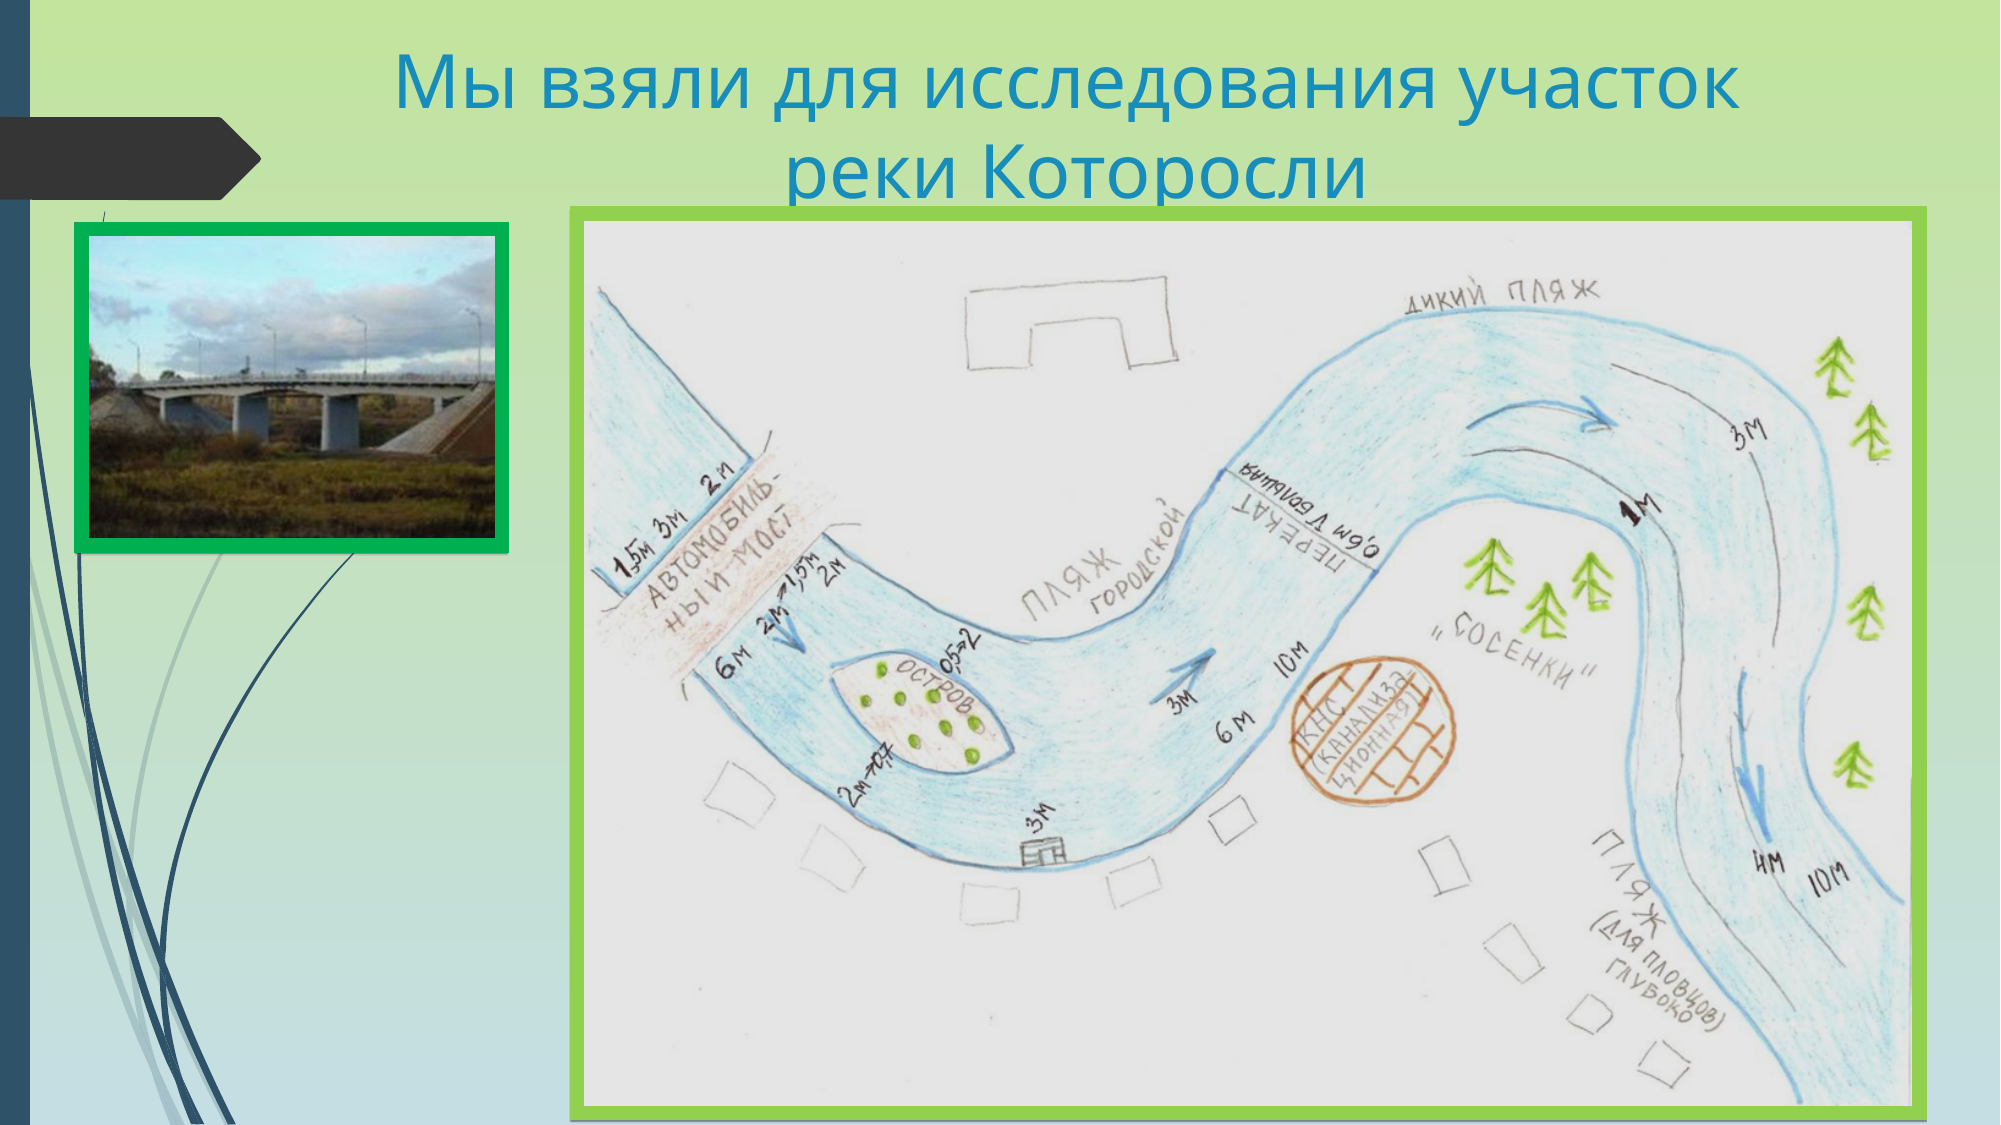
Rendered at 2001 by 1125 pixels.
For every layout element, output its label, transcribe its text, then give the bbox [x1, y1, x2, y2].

title Мы взяли для исследования участок реки Которосли [219, 26, 1936, 237]
picture [584, 220, 1912, 1106]
picture [88, 236, 495, 539]
